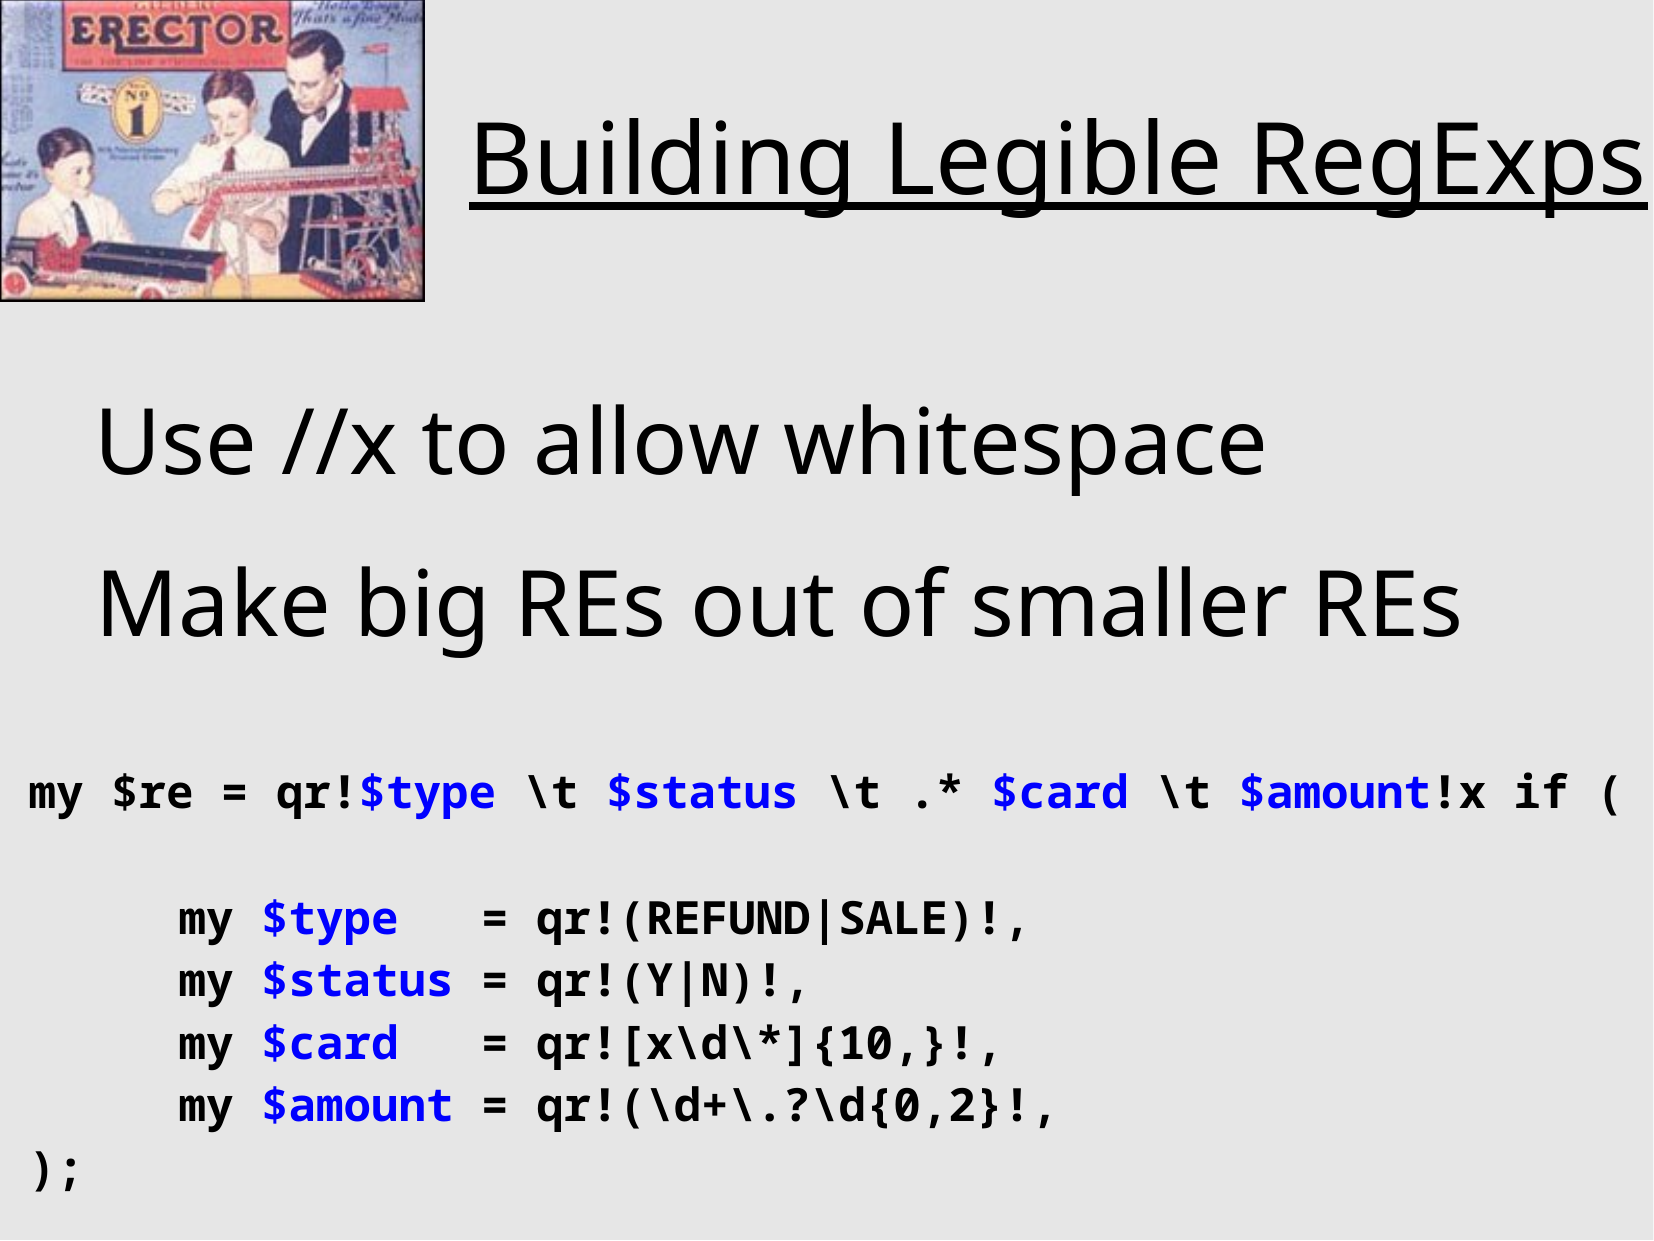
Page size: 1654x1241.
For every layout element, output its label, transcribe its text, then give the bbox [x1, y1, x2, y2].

text_box Building Legible RegExps [468, 87, 1608, 204]
text_box Use //x to allow whitespace [94, 376, 1203, 483]
text_box Make big REs out of smaller REs [95, 538, 1444, 645]
text_box my $re = qr!$type \t $status \t .* $card \t $amount!x if ( my $type = qr!(REFUND|SALE)!, my $status = qr!(Y|N)!, my $card = qr![x\d\*]{10,}!, my $amount = qr!(\d+\.?\d{0,2}!, ); [28, 760, 1624, 1121]
picture [0, 0, 425, 303]
